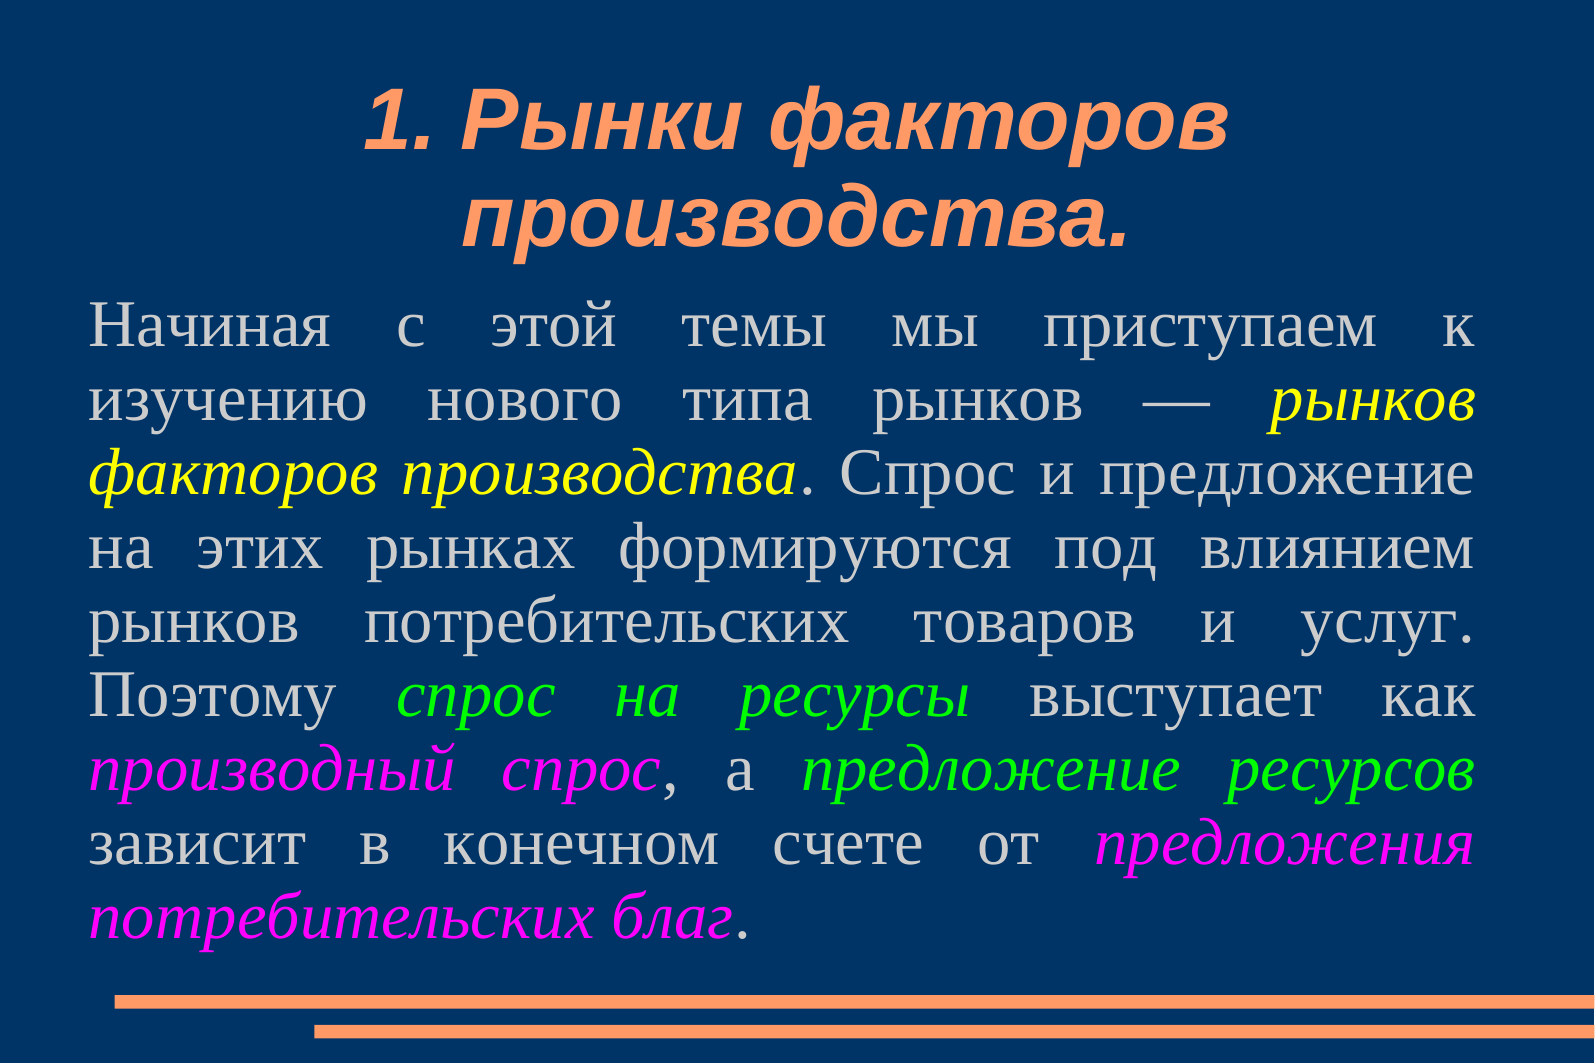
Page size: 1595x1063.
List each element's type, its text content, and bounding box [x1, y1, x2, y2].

subtitle Начиная с этой темы мы приступаем к изучению нового типа рынков — рынков факторов производства. Спрос и предложение на этих рынках формируются под влиянием рынков потребительских товаров и услуг. Поэтому спрос на ресурсы выступает как производный спрос, а предложение ресурсов зависит в конечном счете от предложения потребительских благ. [88, 265, 1477, 975]
title 1. Рынки факторов производства. [88, 0, 1506, 336]
